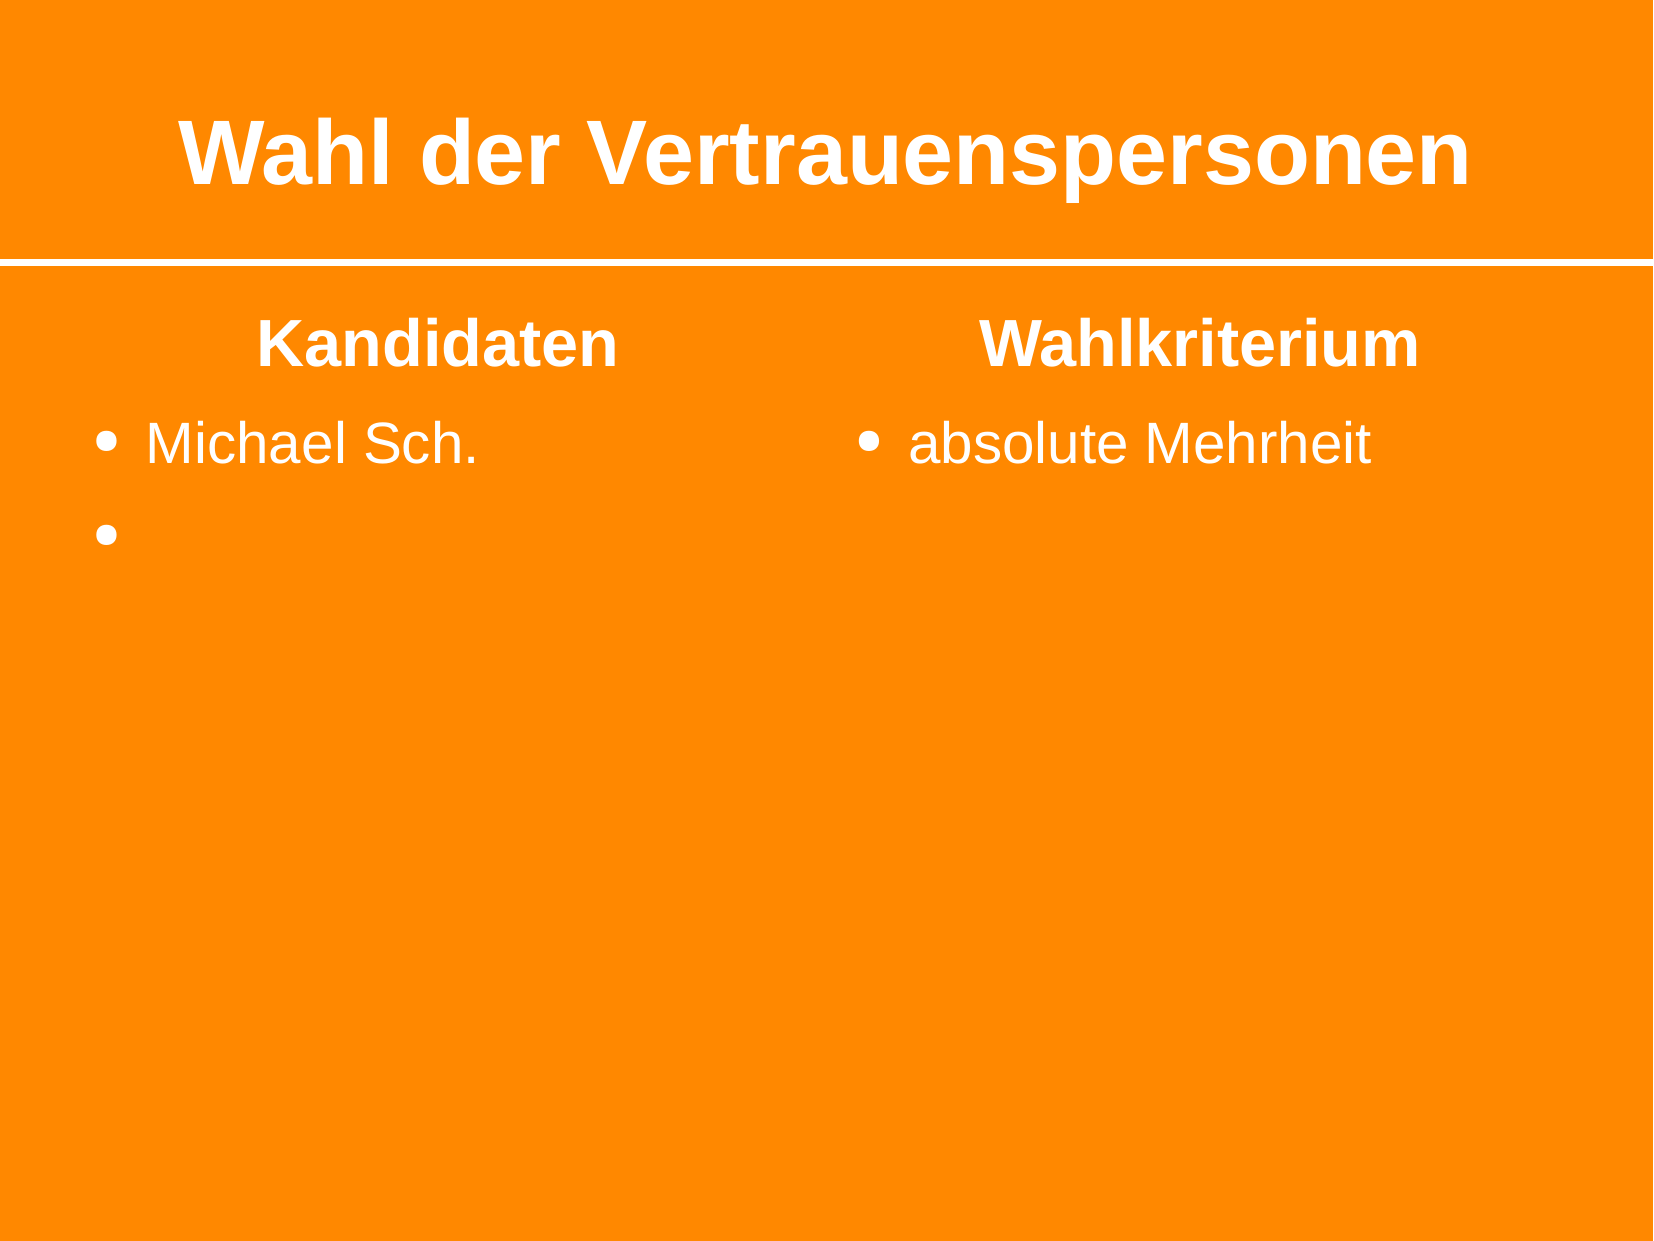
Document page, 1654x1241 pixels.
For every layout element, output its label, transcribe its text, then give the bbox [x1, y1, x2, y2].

list Wahlkriterium absolute Mehrheit [837, 306, 1564, 1111]
list Kandidaten Michael Sch. [75, 306, 801, 1111]
title Wahl der Vertrauenspersonen [82, 56, 1571, 250]
